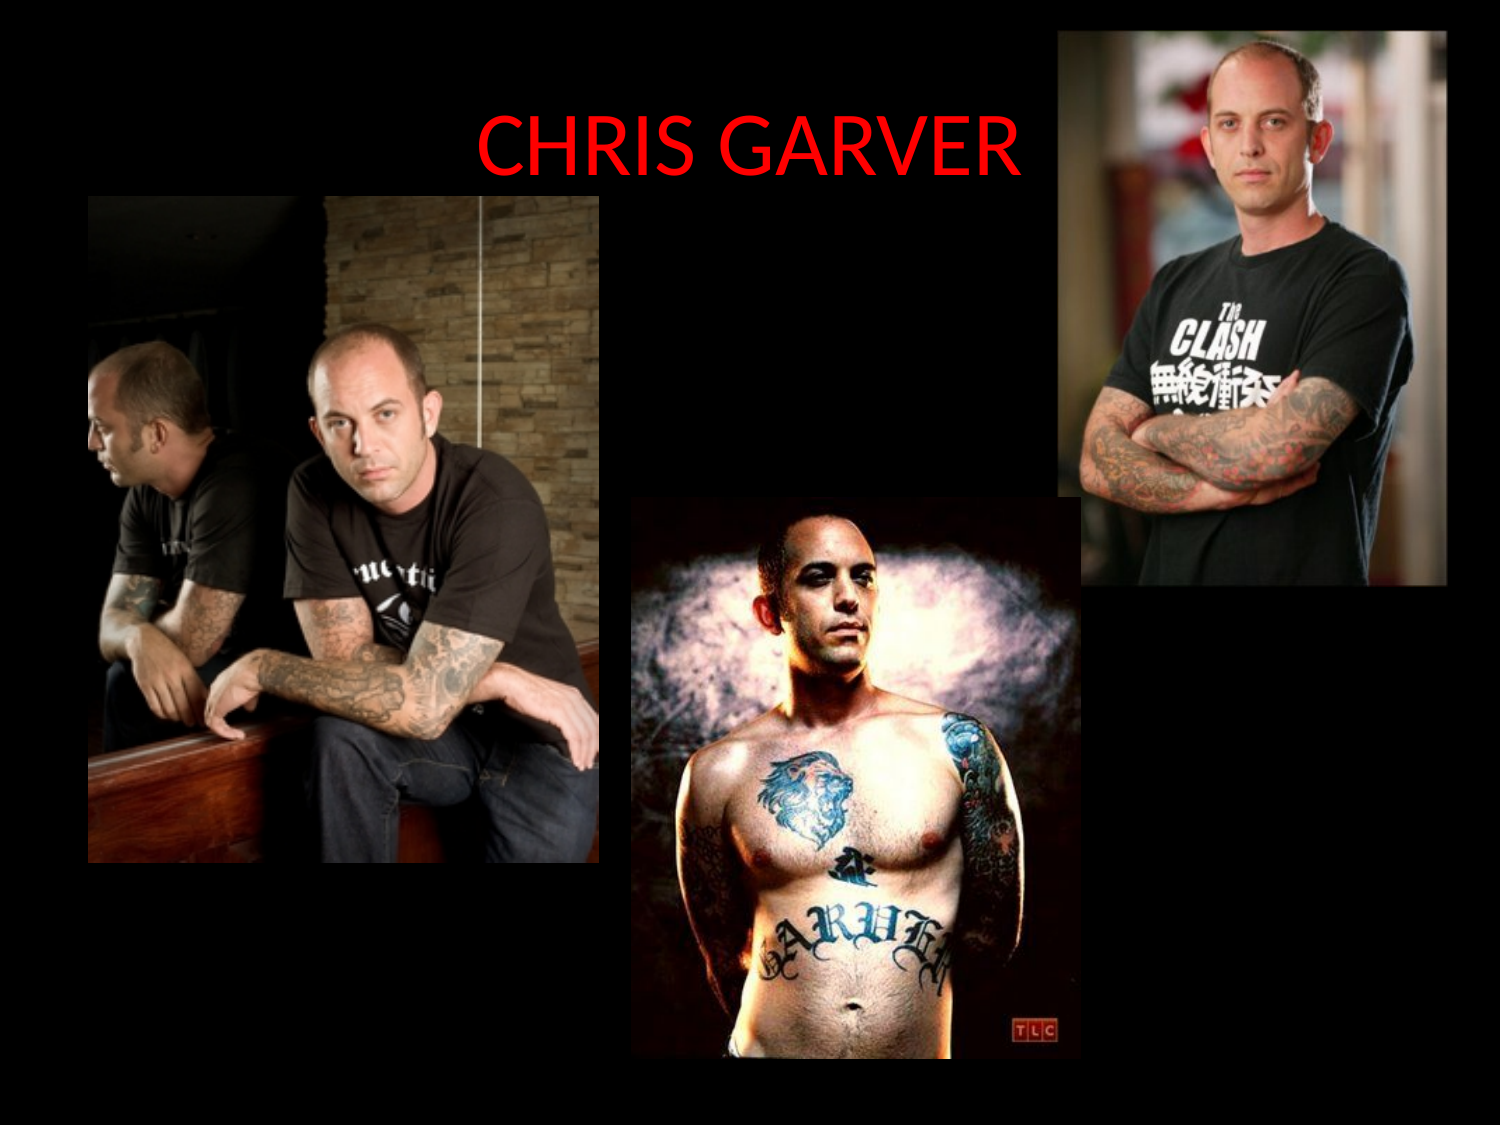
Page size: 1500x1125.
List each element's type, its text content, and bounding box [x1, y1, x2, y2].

title CHRIS GARVER [75, 45, 1057, 233]
picture [631, 30, 1448, 1059]
picture [88, 196, 599, 863]
